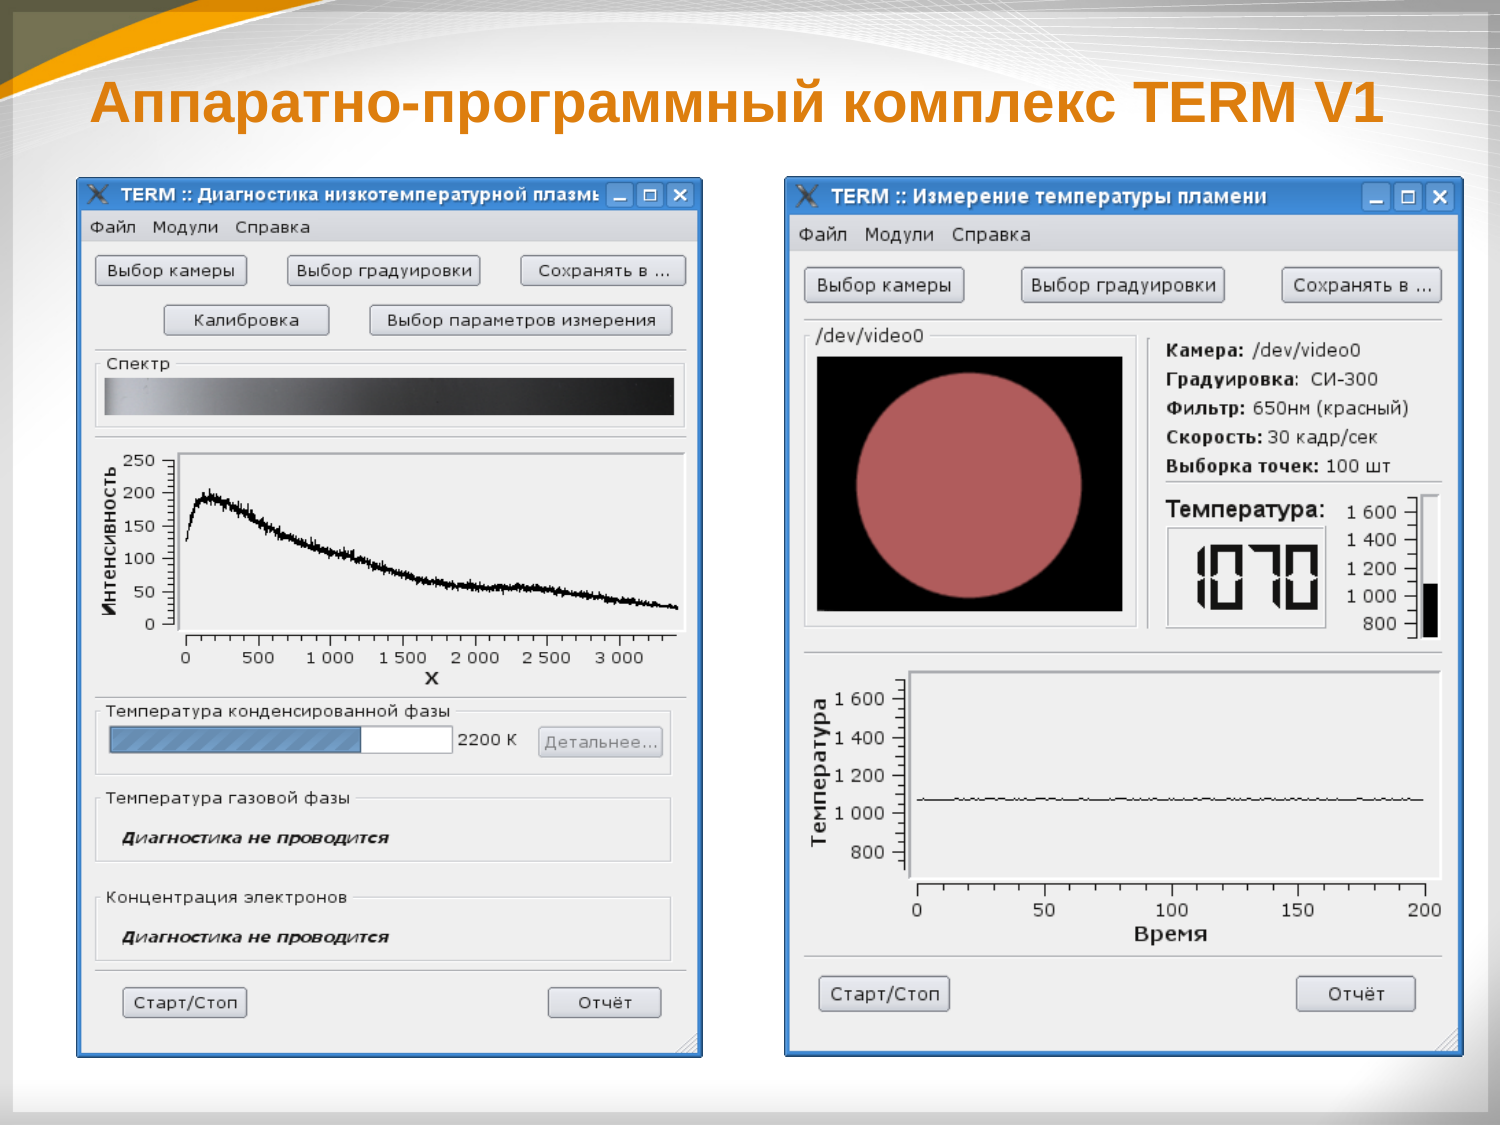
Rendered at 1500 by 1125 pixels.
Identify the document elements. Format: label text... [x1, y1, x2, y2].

title Аппаратно-программный комплекс TERM V1 [74, 21, 1463, 177]
picture [0, 0, 1500, 1125]
